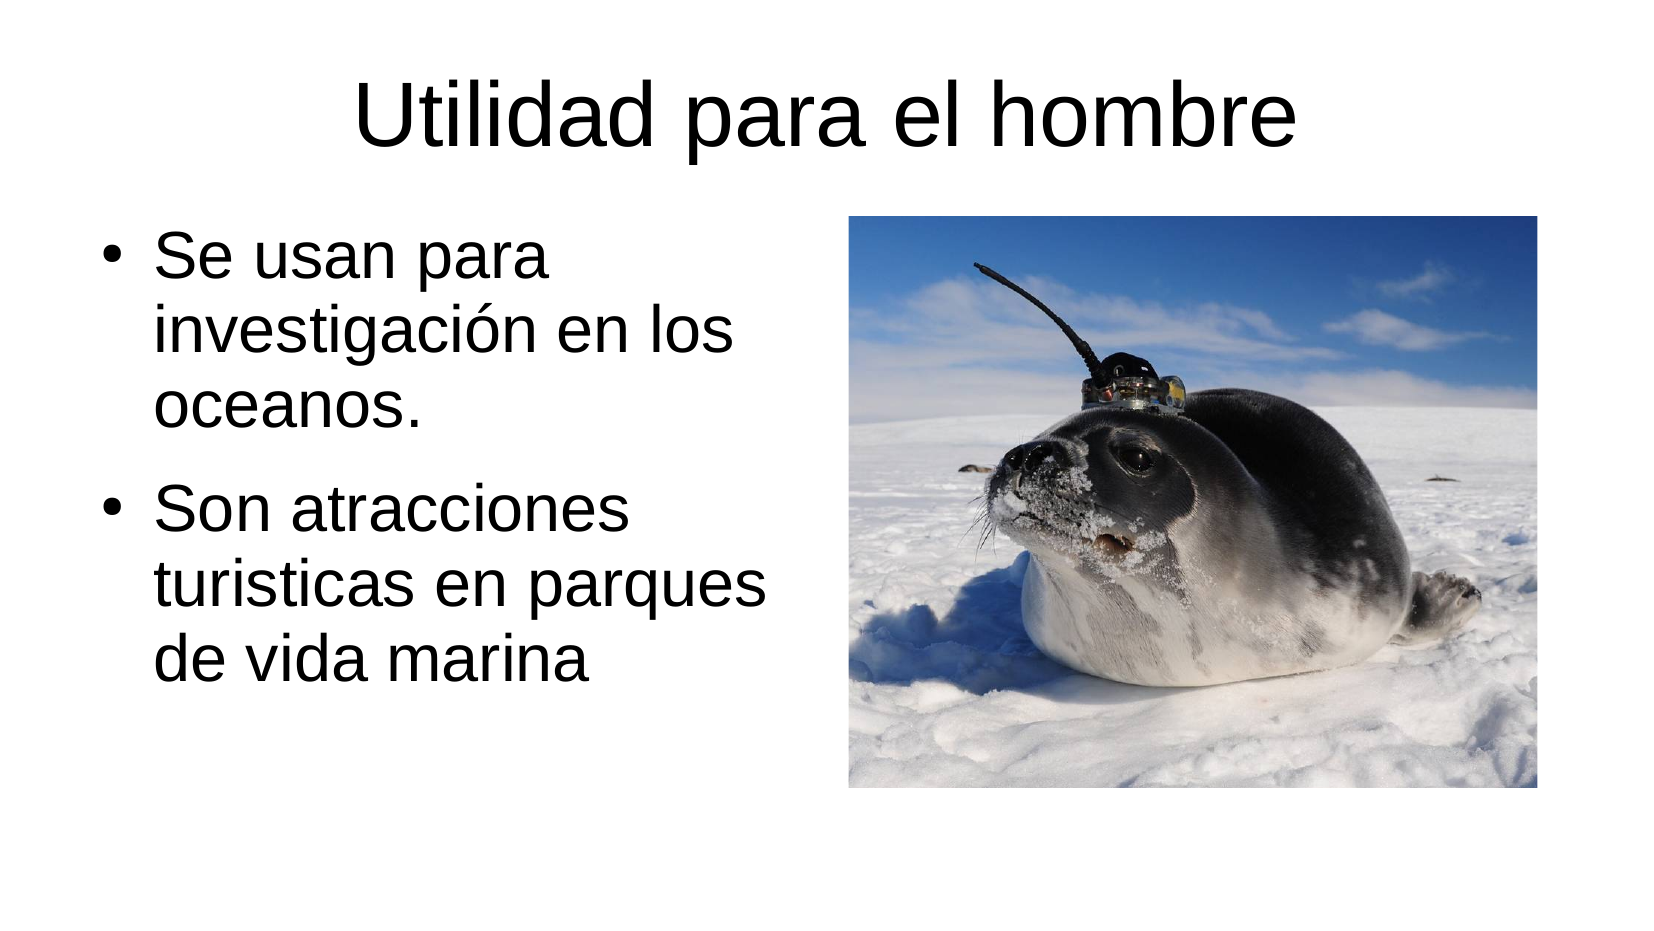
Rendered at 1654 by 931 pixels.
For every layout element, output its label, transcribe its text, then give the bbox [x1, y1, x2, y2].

picture [848, 216, 1538, 788]
title Utilidad para el hombre [82, 37, 1571, 193]
list Se usan para investigación en los oceanos. Son atracciones turisticas en parques de vida marina [82, 217, 809, 758]
